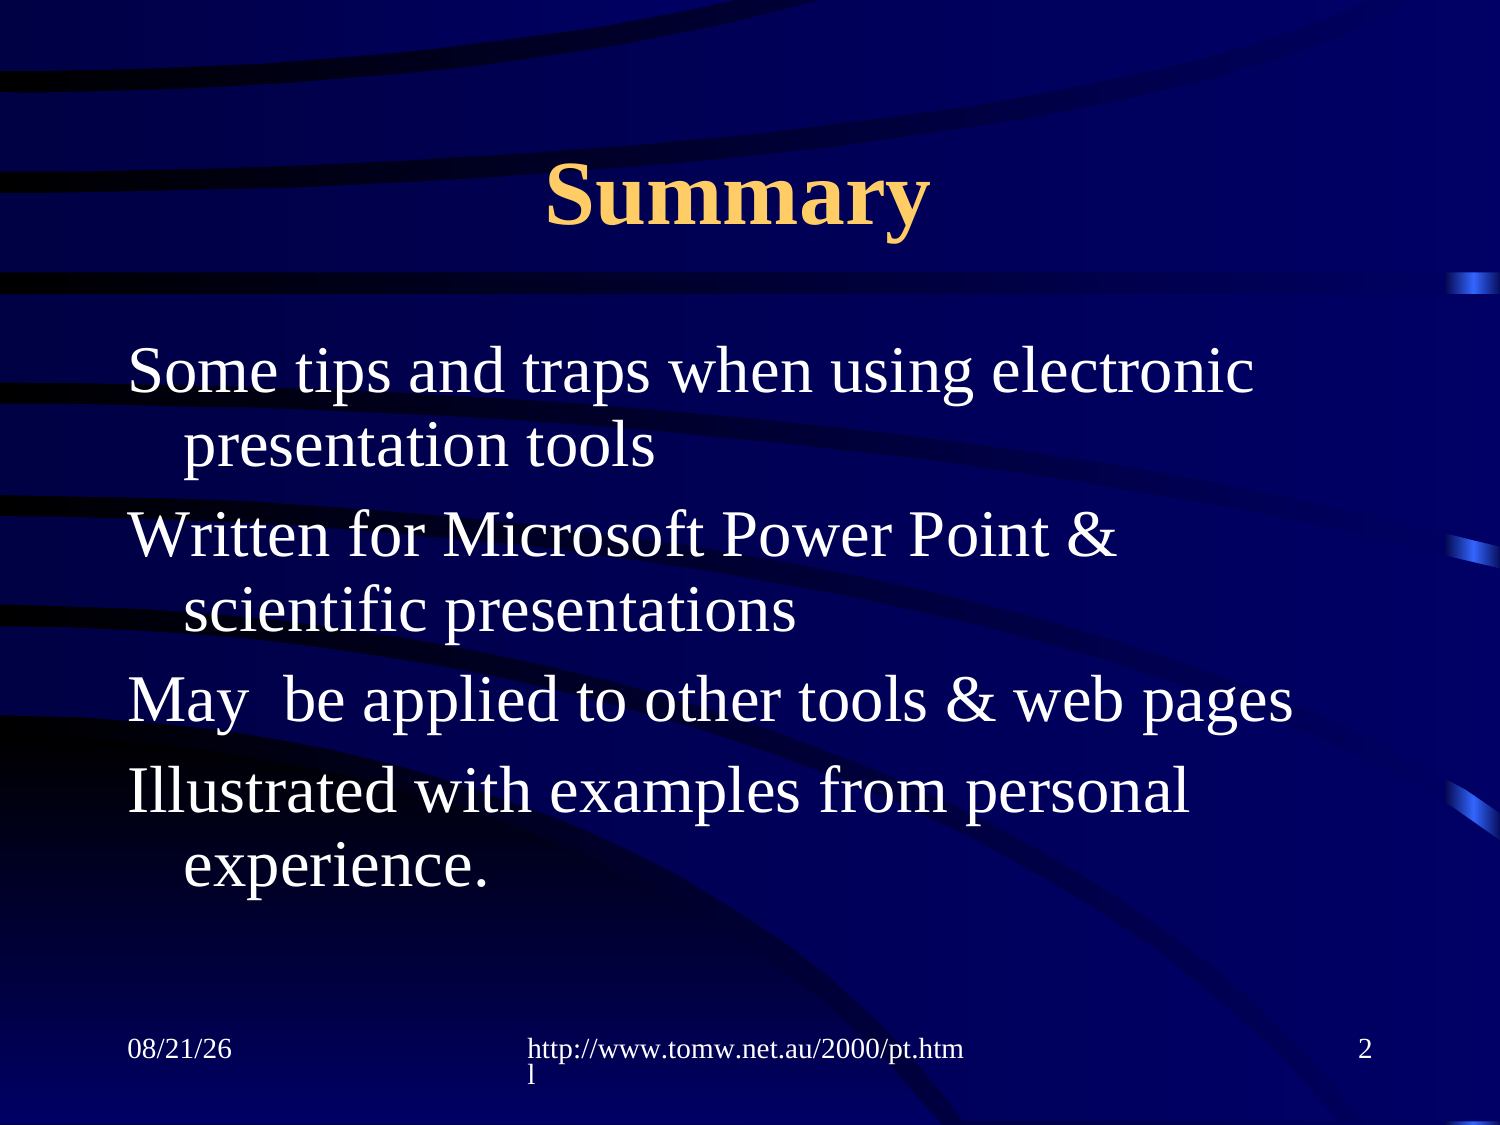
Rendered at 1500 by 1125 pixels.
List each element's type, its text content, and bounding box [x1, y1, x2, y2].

list Some tips and traps when using electronic presentation tools Written for Microsoft Power Point & scientific presentations May be applied to other tools & web pages Illustrated with examples from personal experience. [112, 324, 1388, 1001]
title Summary [112, 99, 1388, 288]
